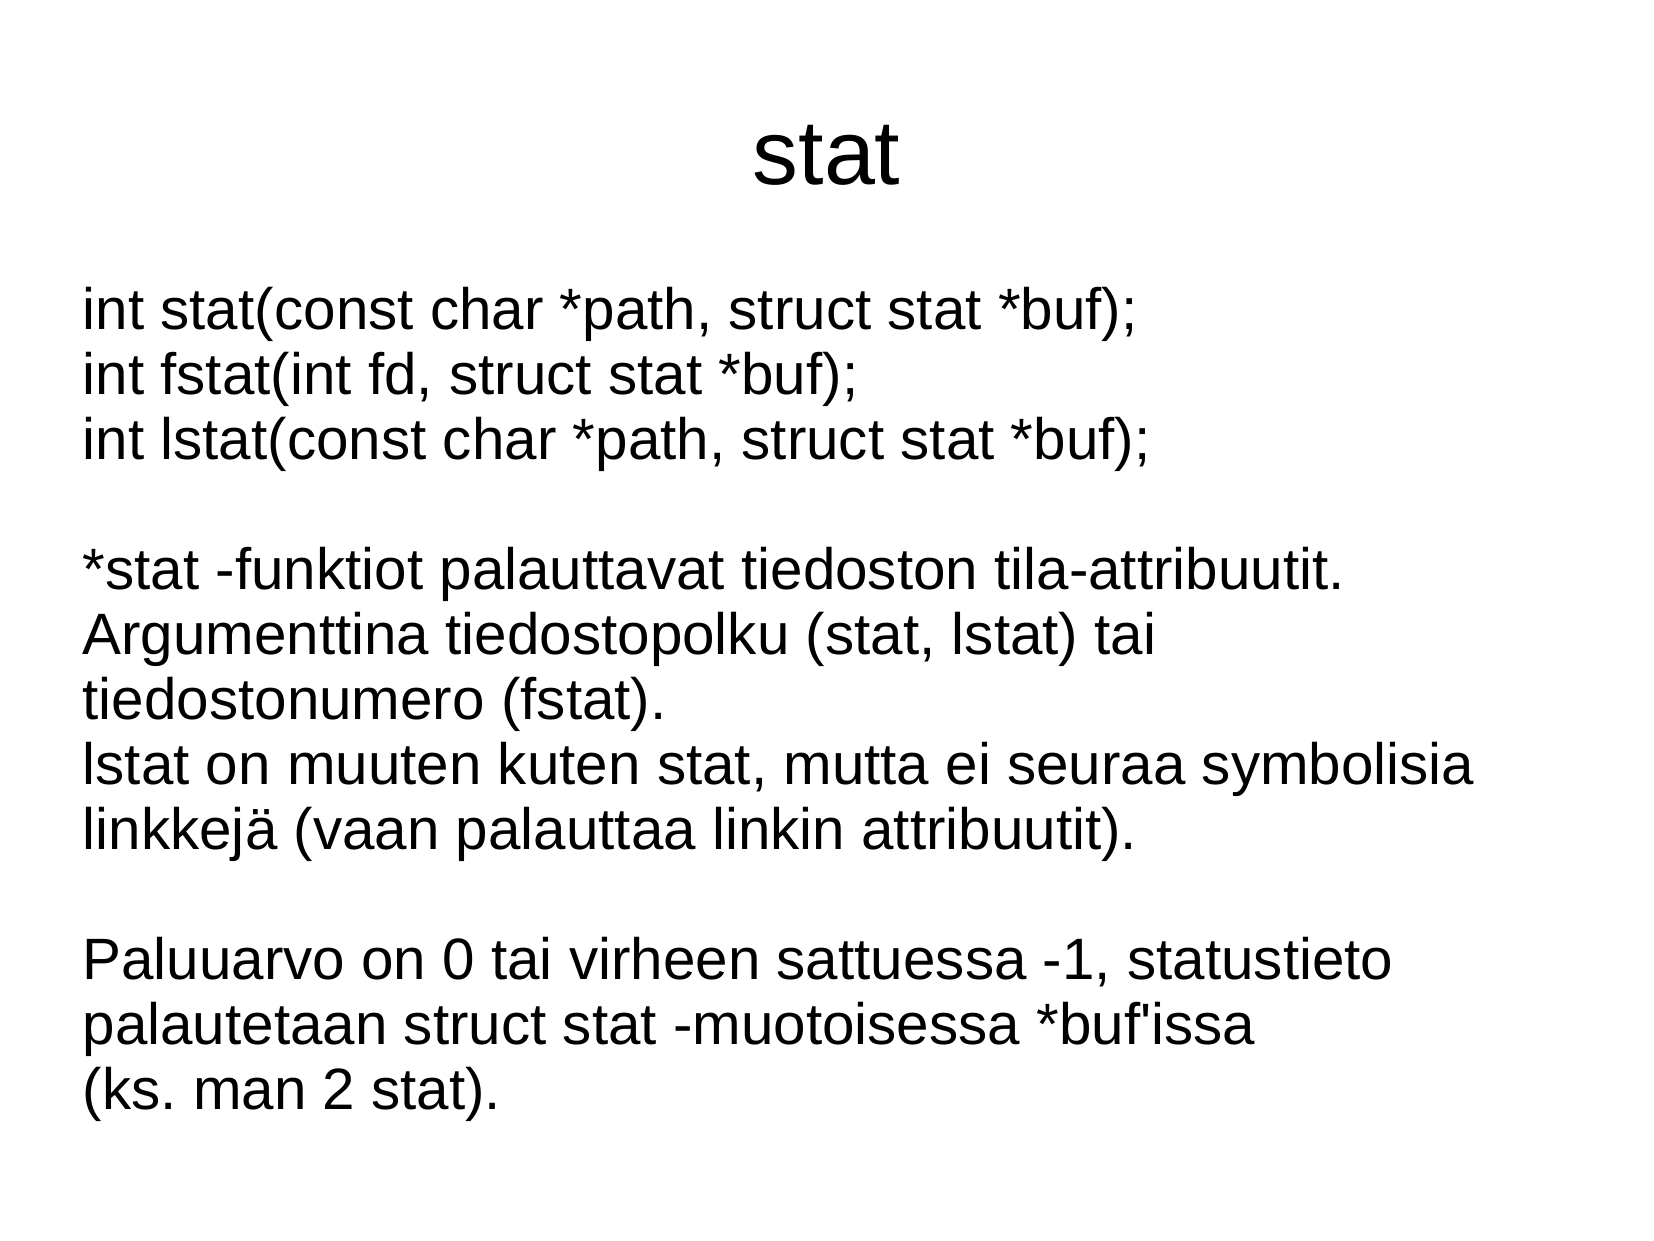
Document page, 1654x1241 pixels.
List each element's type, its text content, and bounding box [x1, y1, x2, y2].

subtitle int stat(const char *path, struct stat *buf); int fstat(int fd, struct stat *buf); int lstat(const char *path, struct stat *buf); *stat -funktiot palauttavat tiedoston tila-attribuutit. Argumenttina tiedostopolku (stat, lstat) tai tiedostonumero (fstat). lstat on muuten kuten stat, mutta ei seuraa symbolisia linkkejä (vaan palauttaa linkin attribuutit). Paluuarvo on 0 tai virheen sattuessa -1, statustieto palautetaan struct stat -muotoisessa *buf'issa (ks. man 2 stat). [82, 276, 1571, 1123]
title stat [82, 56, 1571, 250]
